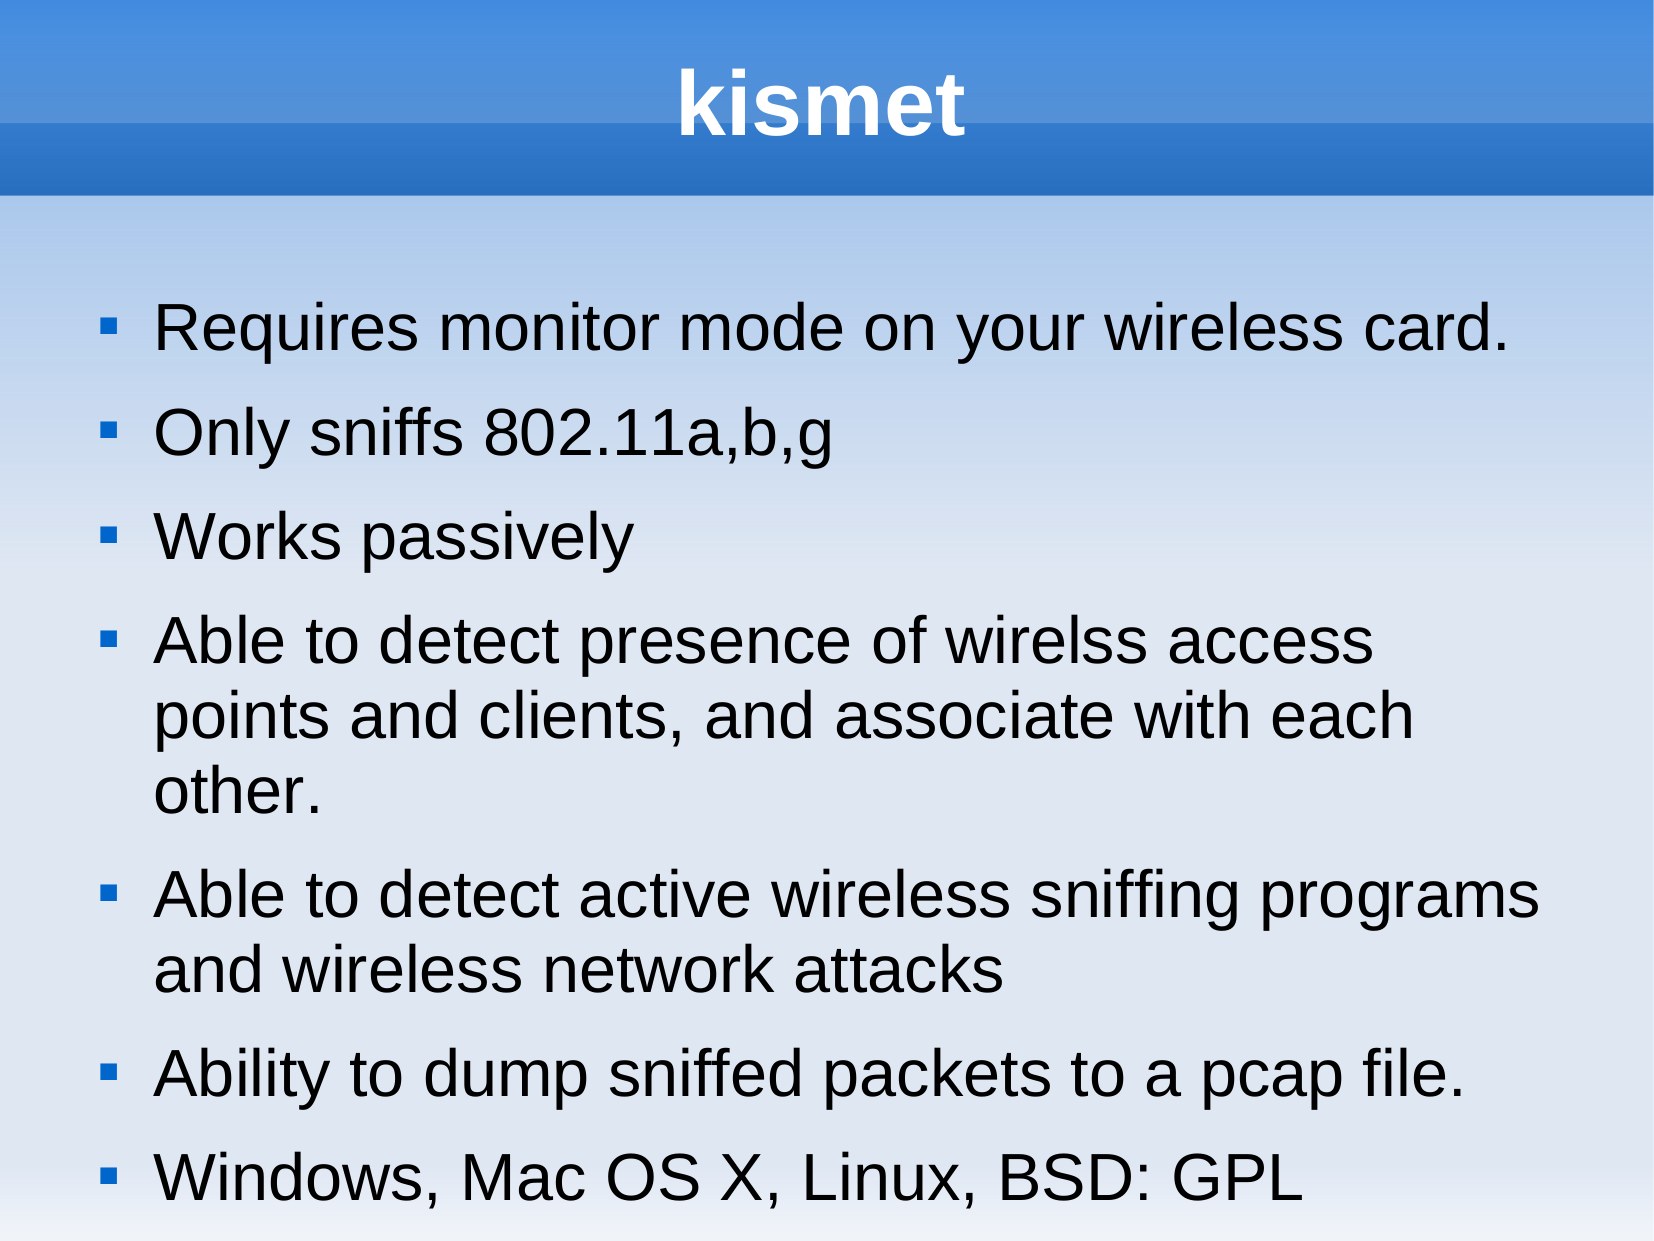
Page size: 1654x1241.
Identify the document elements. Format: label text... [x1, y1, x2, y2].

title kismet [76, 7, 1565, 200]
list Requires monitor mode on your wireless card. Only sniffs 802.11a,b,g Works passively Able to detect presence of wirelss access points and clients, and associate with each other. Able to detect active wireless sniffing programs and wireless network attacks Ability to dump sniffed packets to a pcap file. Windows, Mac OS X, Linux, BSD: GPL [82, 290, 1571, 1216]
picture [0, 0, 1654, 1241]
